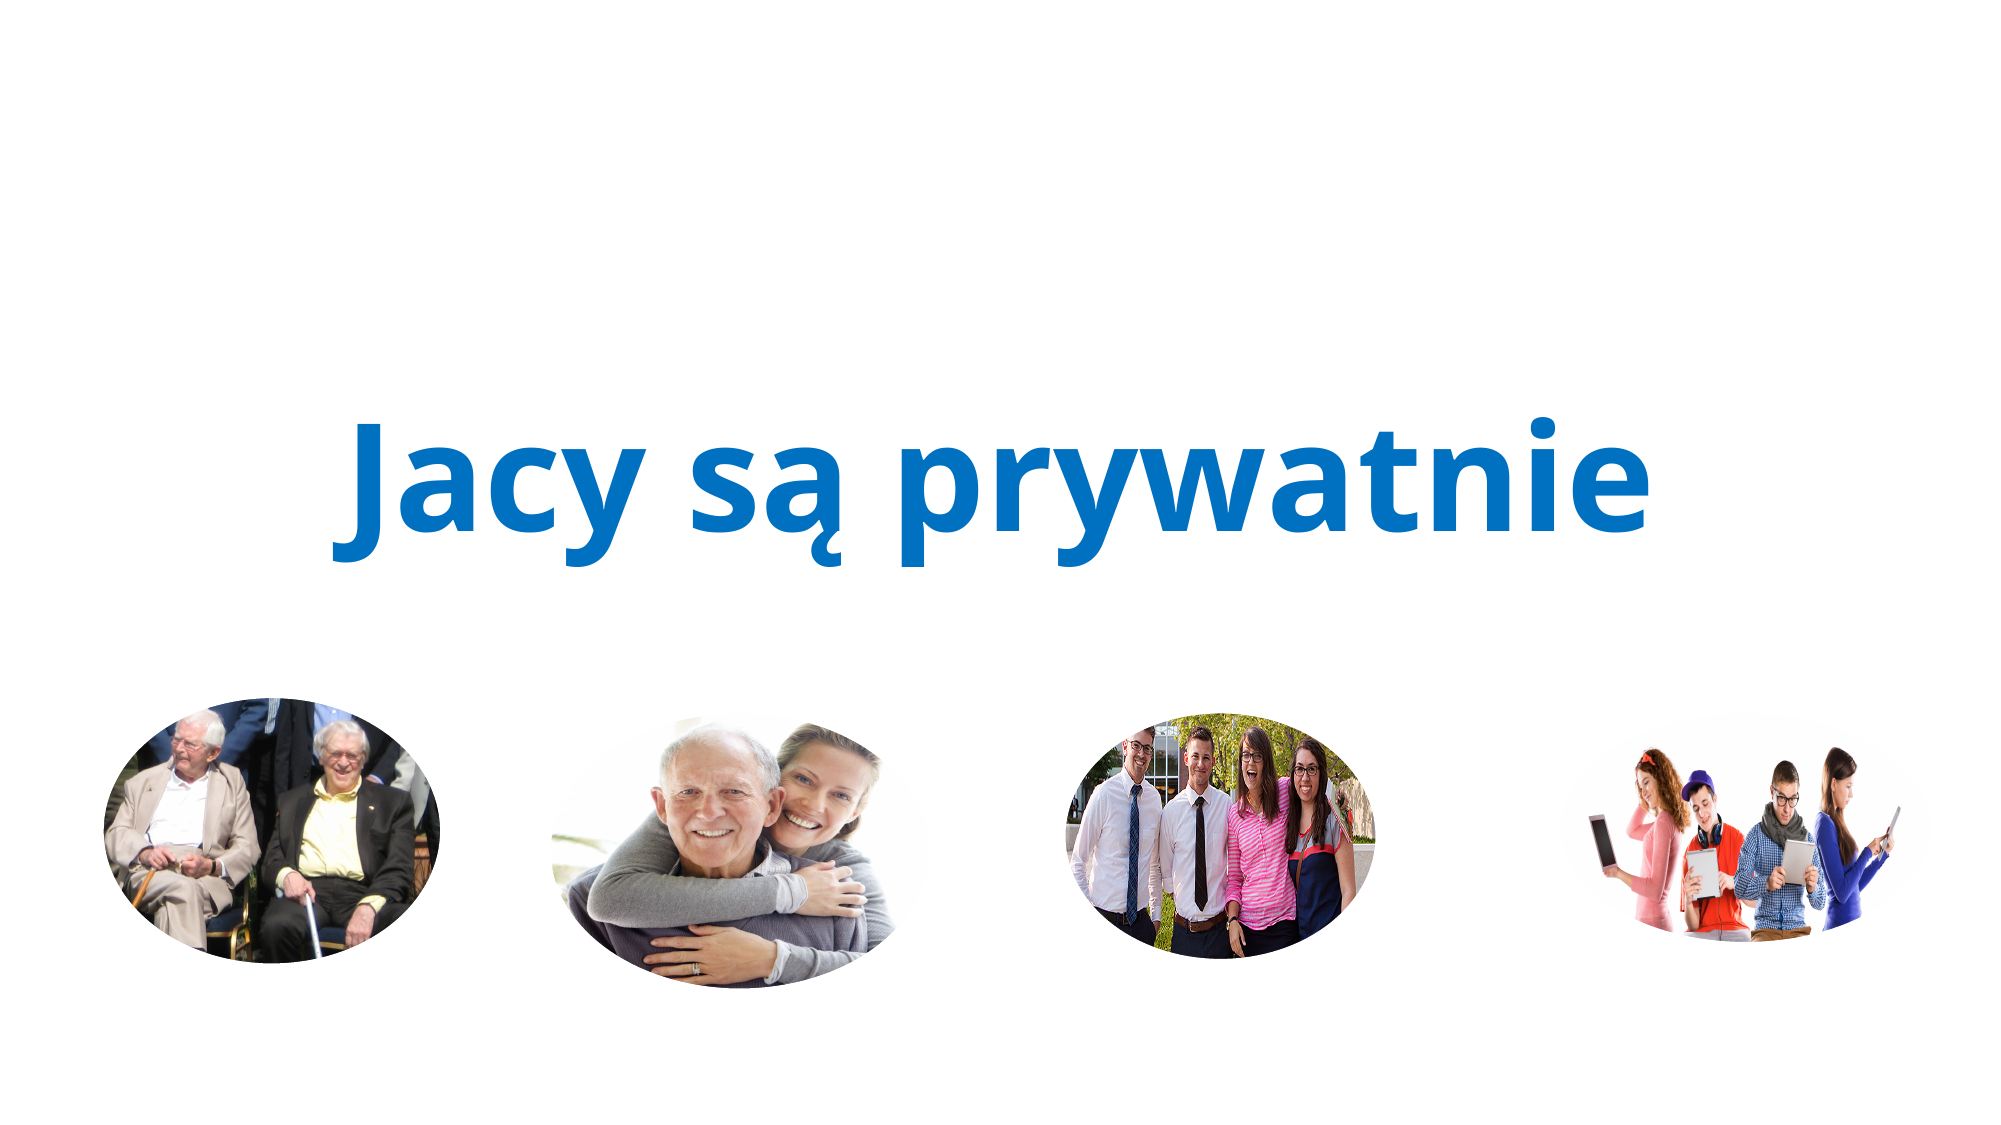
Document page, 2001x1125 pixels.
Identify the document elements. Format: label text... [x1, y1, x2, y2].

text_box [549, 712, 931, 990]
text_box [1559, 712, 1932, 943]
title Jacy są prywatnie [249, 184, 1750, 576]
text_box [1064, 712, 1377, 960]
text_box [102, 697, 442, 965]
